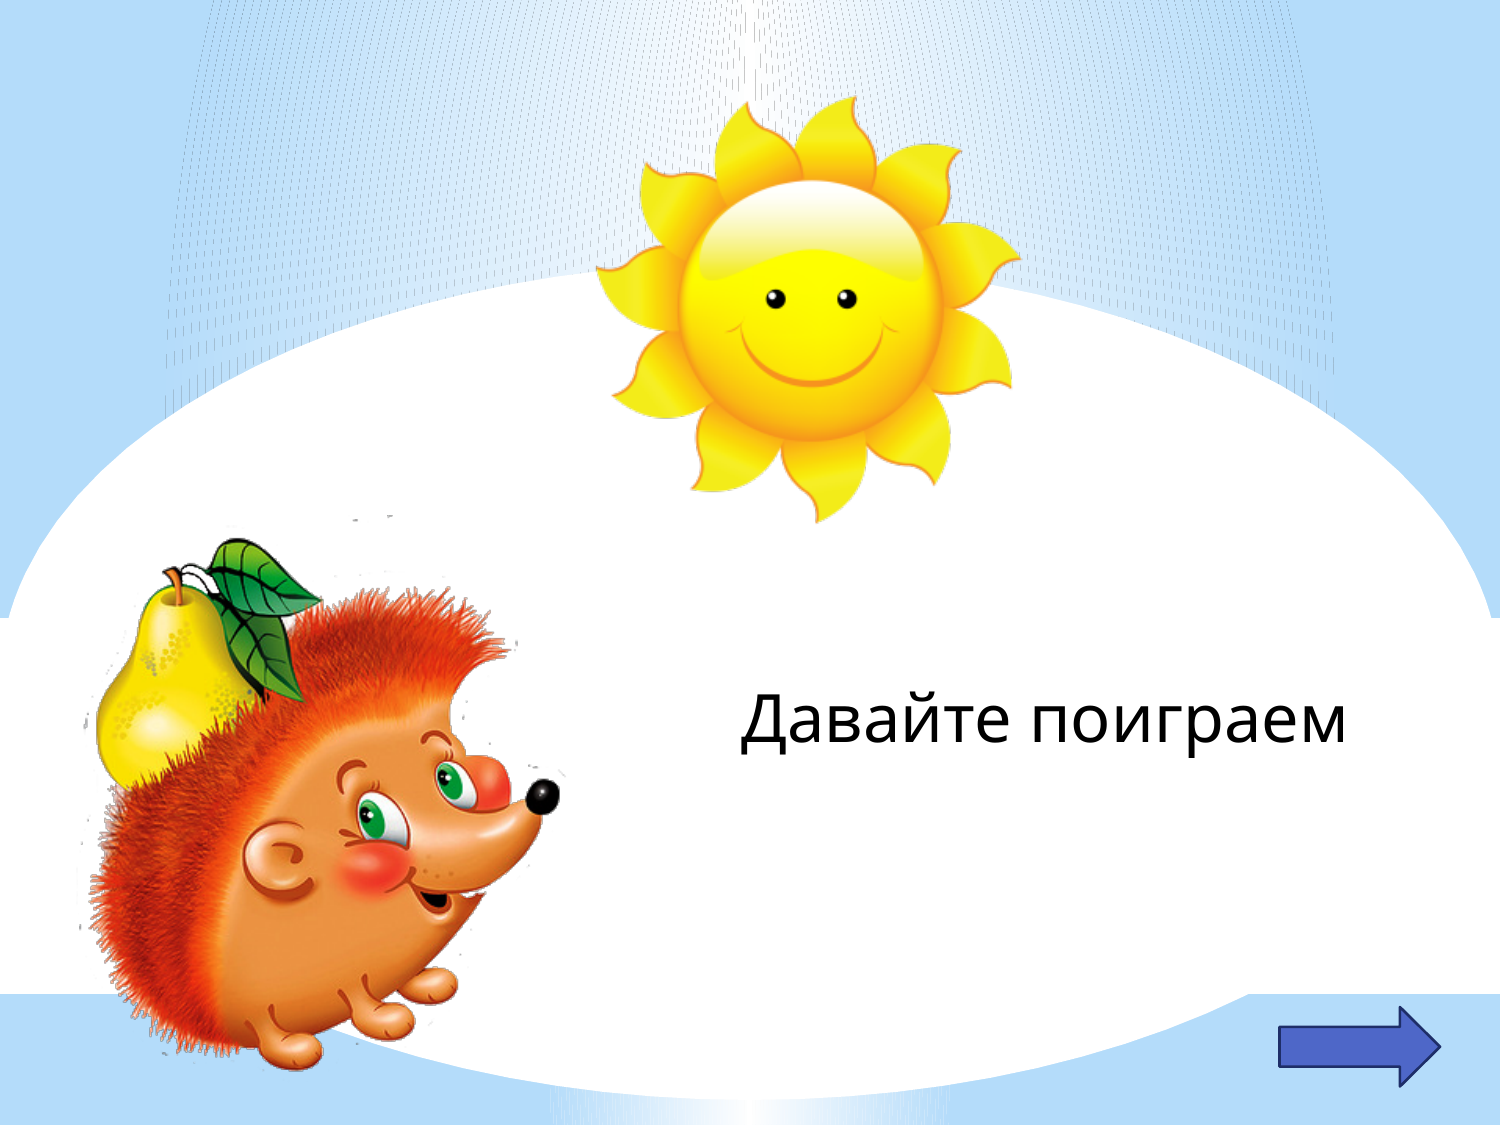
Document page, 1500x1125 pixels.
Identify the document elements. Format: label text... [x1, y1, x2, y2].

text_box Давайте поиграем [726, 668, 1494, 764]
picture [53, 66, 1057, 1121]
text_box [1279, 1007, 1441, 1087]
